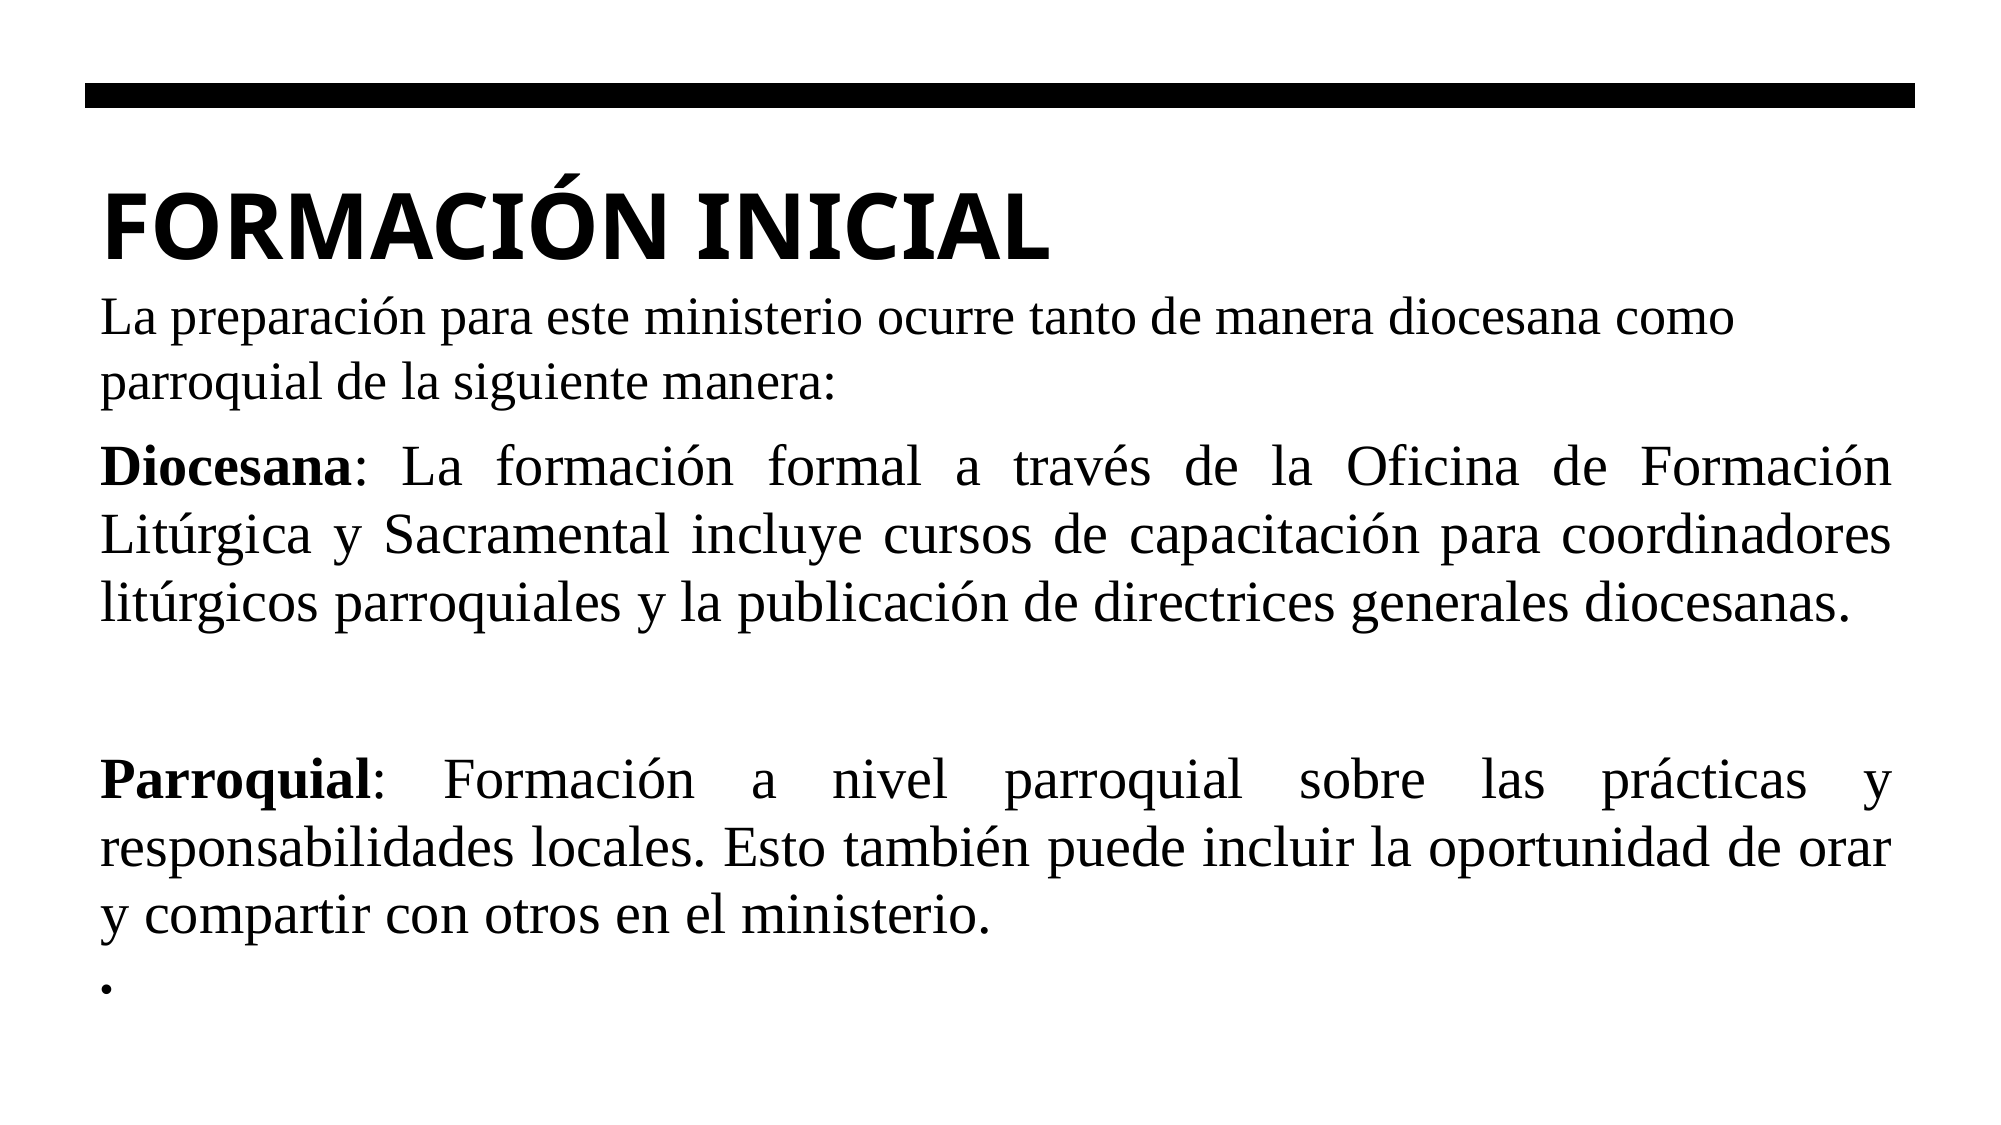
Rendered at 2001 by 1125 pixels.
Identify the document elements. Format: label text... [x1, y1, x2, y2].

list La preparación para este ministerio ocurre tanto de manera diocesana como parroquial de la siguiente manera: Diocesana: La formación formal a través de la Oficina de Formación Litúrgica y Sacramental incluye cursos de capacitación para coordinadores litúrgicos parroquiales y la publicación de directrices generales diocesanas. Parroquial: Formación a nivel parroquial sobre las prácticas y responsabilidades locales. Esto también puede incluir la oportunidad de orar y compartir con otros en el ministerio. [85, 273, 1916, 1037]
title FORMACIÓN INICIAL [85, 160, 1916, 273]
